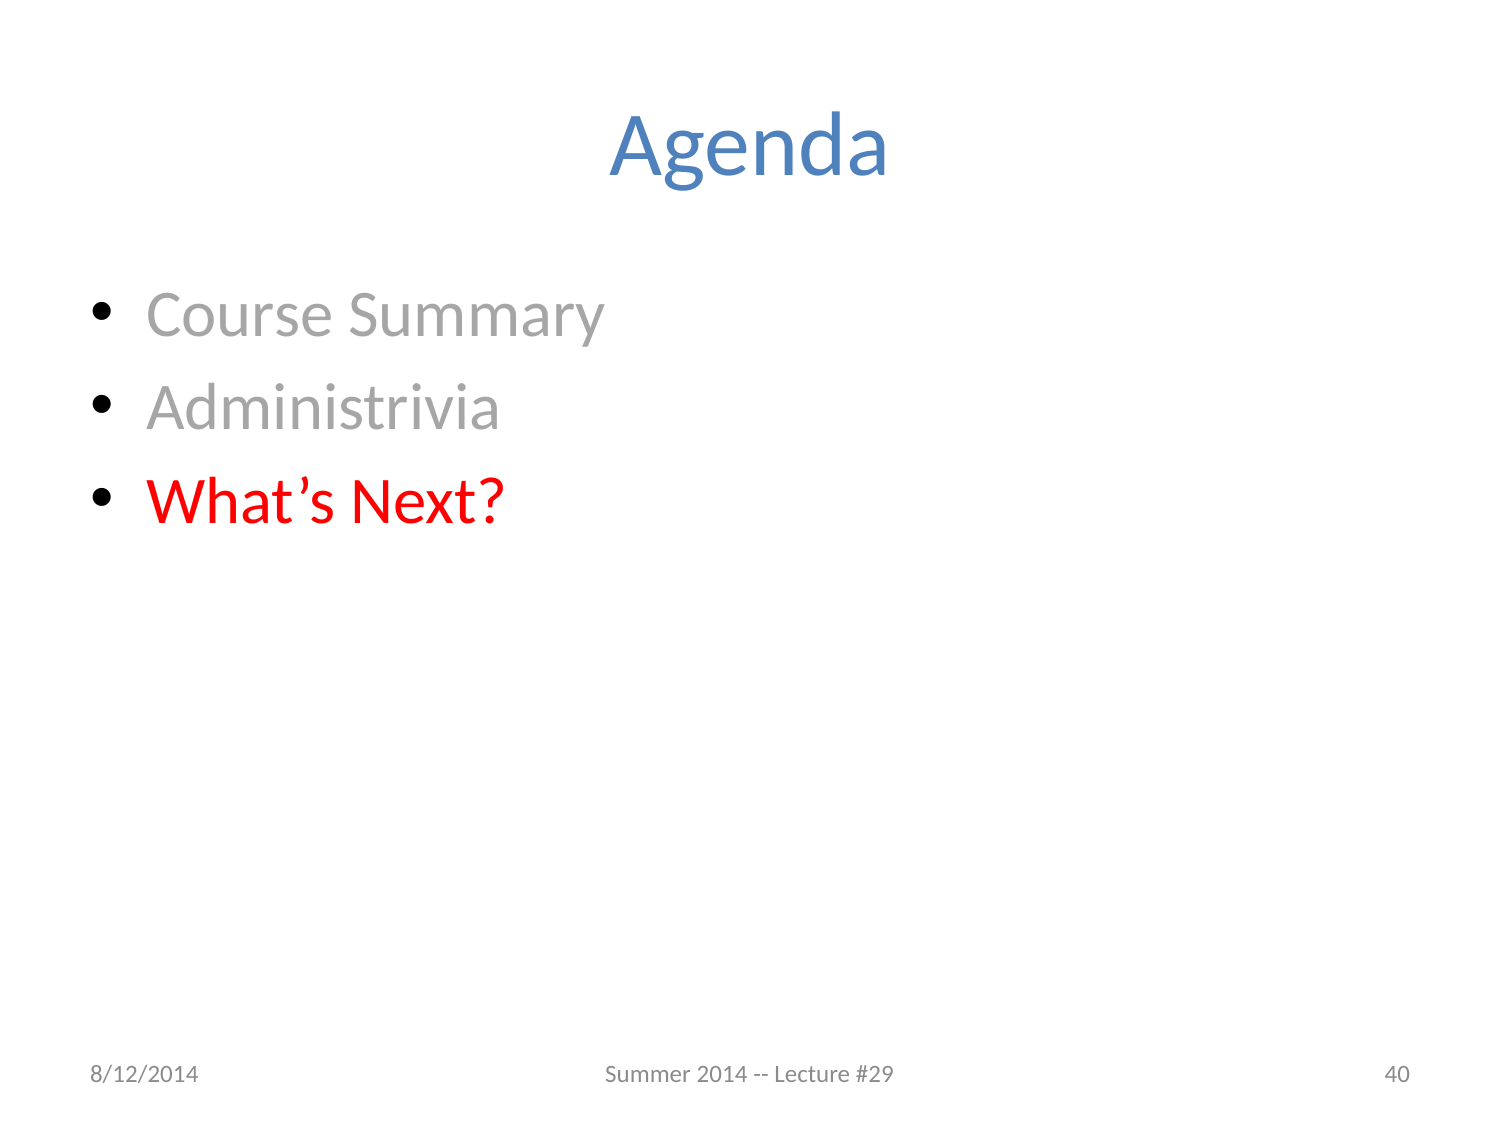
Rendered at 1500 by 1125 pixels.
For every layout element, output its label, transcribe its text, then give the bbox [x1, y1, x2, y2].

slide_number 8/12/2014 [75, 1042, 425, 1103]
slide_number <number> [1074, 1042, 1425, 1103]
title Agenda [75, 45, 1425, 233]
list Course Summary Administrivia What’s Next? [75, 262, 1425, 1073]
footer Summer 2014 -- Lecture #29 [512, 1042, 988, 1103]
